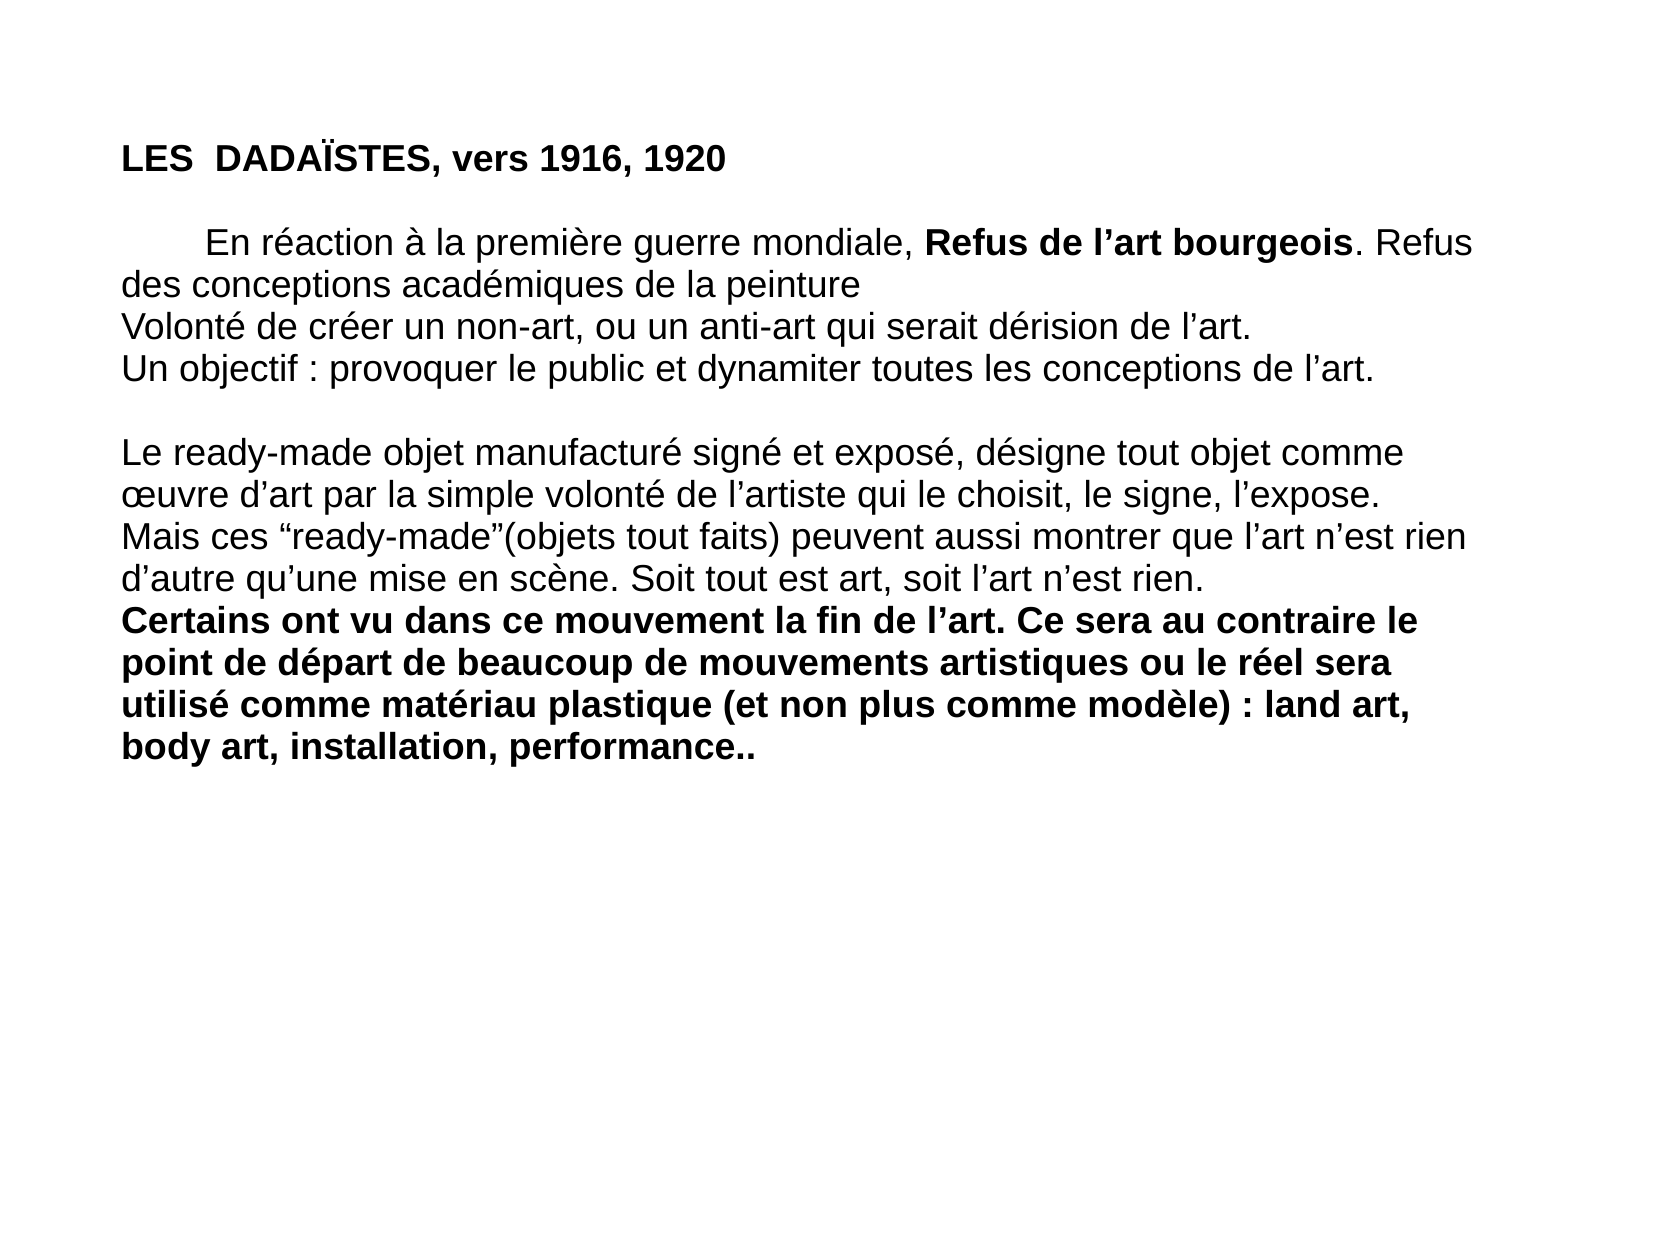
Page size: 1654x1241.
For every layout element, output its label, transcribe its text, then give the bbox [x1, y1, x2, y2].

text_box LES DADAÏSTES, vers 1916, 1920 En réaction à la première guerre mondiale, Refus de l’art bourgeois. Refus des conceptions académiques de la peinture Volonté de créer un non-art, ou un anti-art qui serait dérision de l’art. Un objectif : provoquer le public et dynamiter toutes les conceptions de l’art. Le ready-made objet manufacturé signé et exposé, désigne tout objet comme œuvre d’art par la simple volonté de l’artiste qui le choisit, le signe, l’expose. Mais ces “ready-made”(objets tout faits) peuvent aussi montrer que l’art n’est rien d’autre qu’une mise en scène. Soit tout est art, soit l’art n’est rien. Certains ont vu dans ce mouvement la fin de l’art. Ce sera au contraire le point de départ de beaucoup de mouvements artistiques ou le réel sera utilisé comme matériau plastique (et non plus comme modèle) : land art, body art, installation, performance.. [106, 129, 1489, 784]
